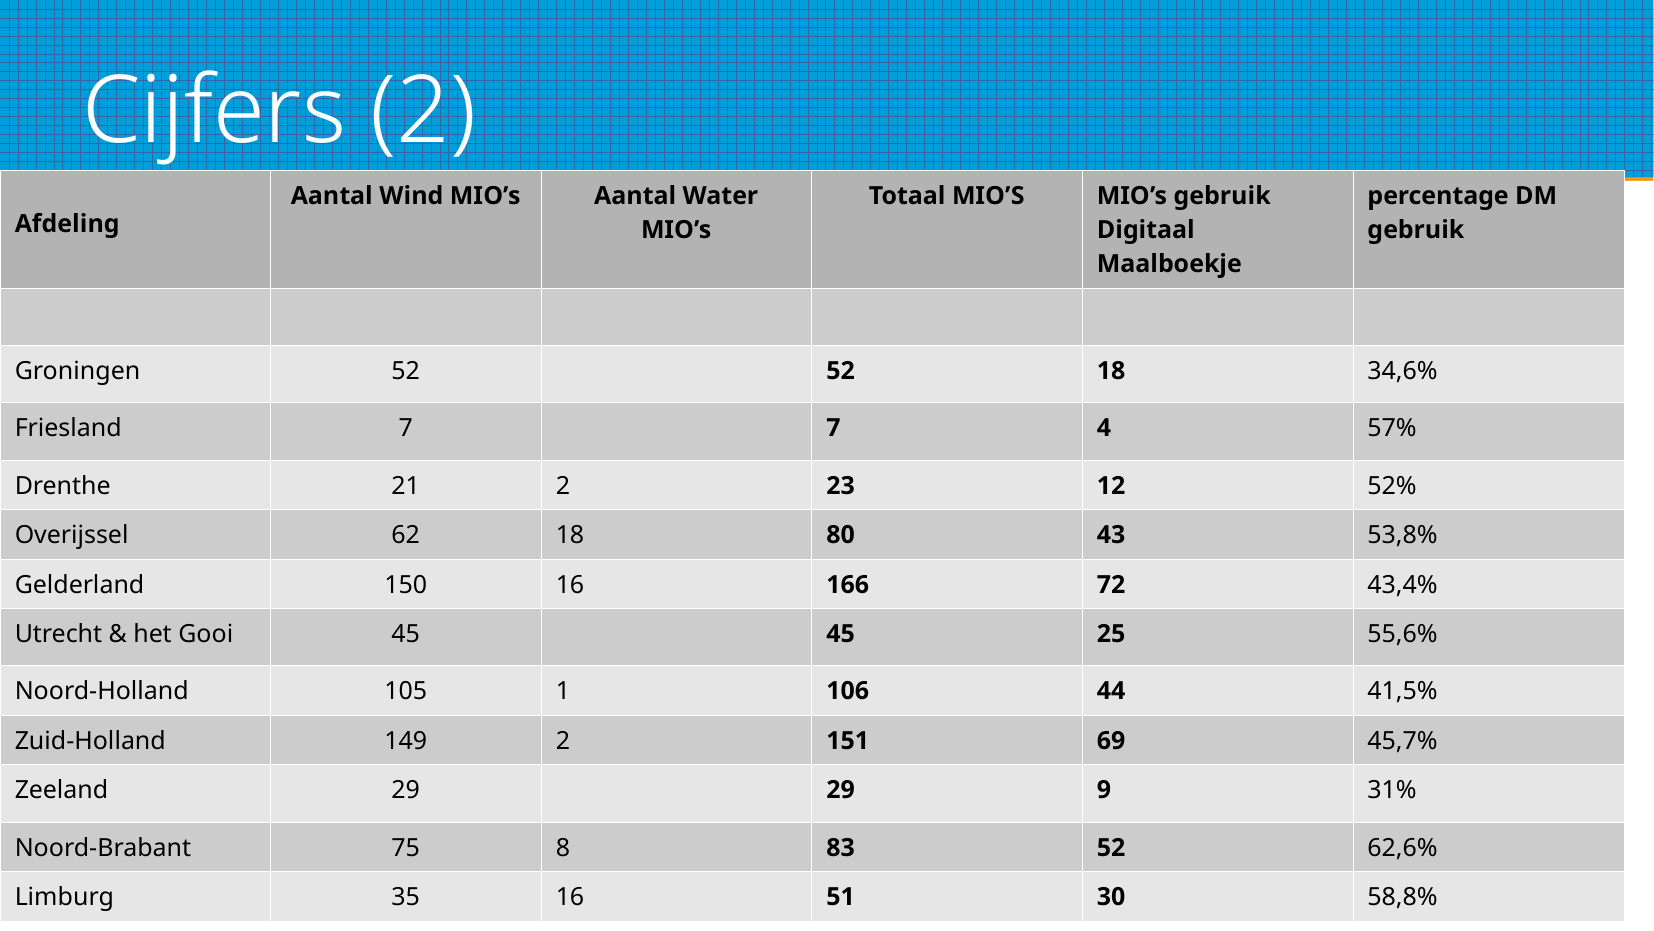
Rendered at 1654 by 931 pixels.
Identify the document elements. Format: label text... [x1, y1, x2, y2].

table_cell 7 [812, 403, 1082, 460]
table_cell [812, 289, 1082, 345]
table_cell 12 [1083, 461, 1353, 509]
table_cell 80 [812, 510, 1082, 559]
table_cell Noord-Brabant [1, 823, 270, 871]
table_cell 16 [542, 560, 811, 608]
table_header Totaal MIO’S [812, 171, 1082, 288]
table_cell [542, 403, 811, 460]
table_cell 18 [542, 510, 811, 559]
table_cell 45,7% [1354, 716, 1624, 764]
table_cell 29 [812, 765, 1082, 822]
table_cell 106 [812, 666, 1082, 715]
table_header Aantal Wind MIO’s [271, 171, 541, 288]
table_cell [1083, 289, 1353, 345]
table_cell [542, 765, 811, 822]
table_header MIO’s gebruik Digitaal Maalboekje [1083, 171, 1353, 288]
table_cell 69 [1083, 716, 1353, 764]
table_cell 53,8% [1354, 510, 1624, 559]
table_cell [1, 289, 270, 345]
table_cell 58,8% [1354, 872, 1624, 921]
table_cell 8 [542, 823, 811, 871]
table_cell 150 [271, 560, 541, 608]
table_cell Zeeland [1, 765, 270, 822]
table_cell 18 [1083, 346, 1353, 402]
table_cell 51 [812, 872, 1082, 921]
table_cell 166 [812, 560, 1082, 608]
table_cell Noord-Holland [1, 666, 270, 715]
table_cell Zuid-Holland [1, 716, 270, 764]
table_cell 52 [1083, 823, 1353, 871]
table_cell [542, 346, 811, 402]
table_cell Limburg [1, 872, 270, 921]
table_cell 75 [271, 823, 541, 871]
table_cell Friesland [1, 403, 270, 460]
title Cijfers (2) [82, 14, 1571, 170]
table_header percentage DM gebruik [1354, 171, 1624, 288]
table_cell 7 [271, 403, 541, 460]
table_cell 149 [271, 716, 541, 764]
table_cell 83 [812, 823, 1082, 871]
table_cell [542, 609, 811, 665]
table_cell 25 [1083, 609, 1353, 665]
table_cell [1354, 289, 1624, 345]
table_cell 55,6% [1354, 609, 1624, 665]
table_cell Gelderland [1, 560, 270, 608]
table_cell 151 [812, 716, 1082, 764]
table_cell 30 [1083, 872, 1353, 921]
table_cell 2 [542, 716, 811, 764]
table_cell 45 [271, 609, 541, 665]
table_cell 45 [812, 609, 1082, 665]
table_cell 29 [271, 765, 541, 822]
table_cell 23 [812, 461, 1082, 509]
table_cell 52% [1354, 461, 1624, 509]
table_header Afdeling [1, 171, 270, 288]
table_cell 34,6% [1354, 346, 1624, 402]
table_cell 43 [1083, 510, 1353, 559]
table_cell 62,6% [1354, 823, 1624, 871]
table_cell 31% [1354, 765, 1624, 822]
table_cell 44 [1083, 666, 1353, 715]
table_cell 2 [542, 461, 811, 509]
table_cell Utrecht & het Gooi [1, 609, 270, 665]
table_cell 4 [1083, 403, 1353, 460]
table_cell 52 [812, 346, 1082, 402]
table_cell 1 [542, 666, 811, 715]
table_cell 35 [271, 872, 541, 921]
table_cell 41,5% [1354, 666, 1624, 715]
table_cell Overijssel [1, 510, 270, 559]
table_cell 21 [271, 461, 541, 509]
table_cell Groningen [1, 346, 270, 402]
table_cell 62 [271, 510, 541, 559]
table_cell Drenthe [1, 461, 270, 509]
table_cell 105 [271, 666, 541, 715]
table_cell [271, 289, 541, 345]
table_cell 9 [1083, 765, 1353, 822]
table_cell 57% [1354, 403, 1624, 460]
table_cell 52 [271, 346, 541, 402]
table_cell 43,4% [1354, 560, 1624, 608]
table_cell 16 [542, 872, 811, 921]
table_header Aantal Water MIO’s [542, 171, 811, 288]
table_cell 72 [1083, 560, 1353, 608]
table_cell [542, 289, 811, 345]
